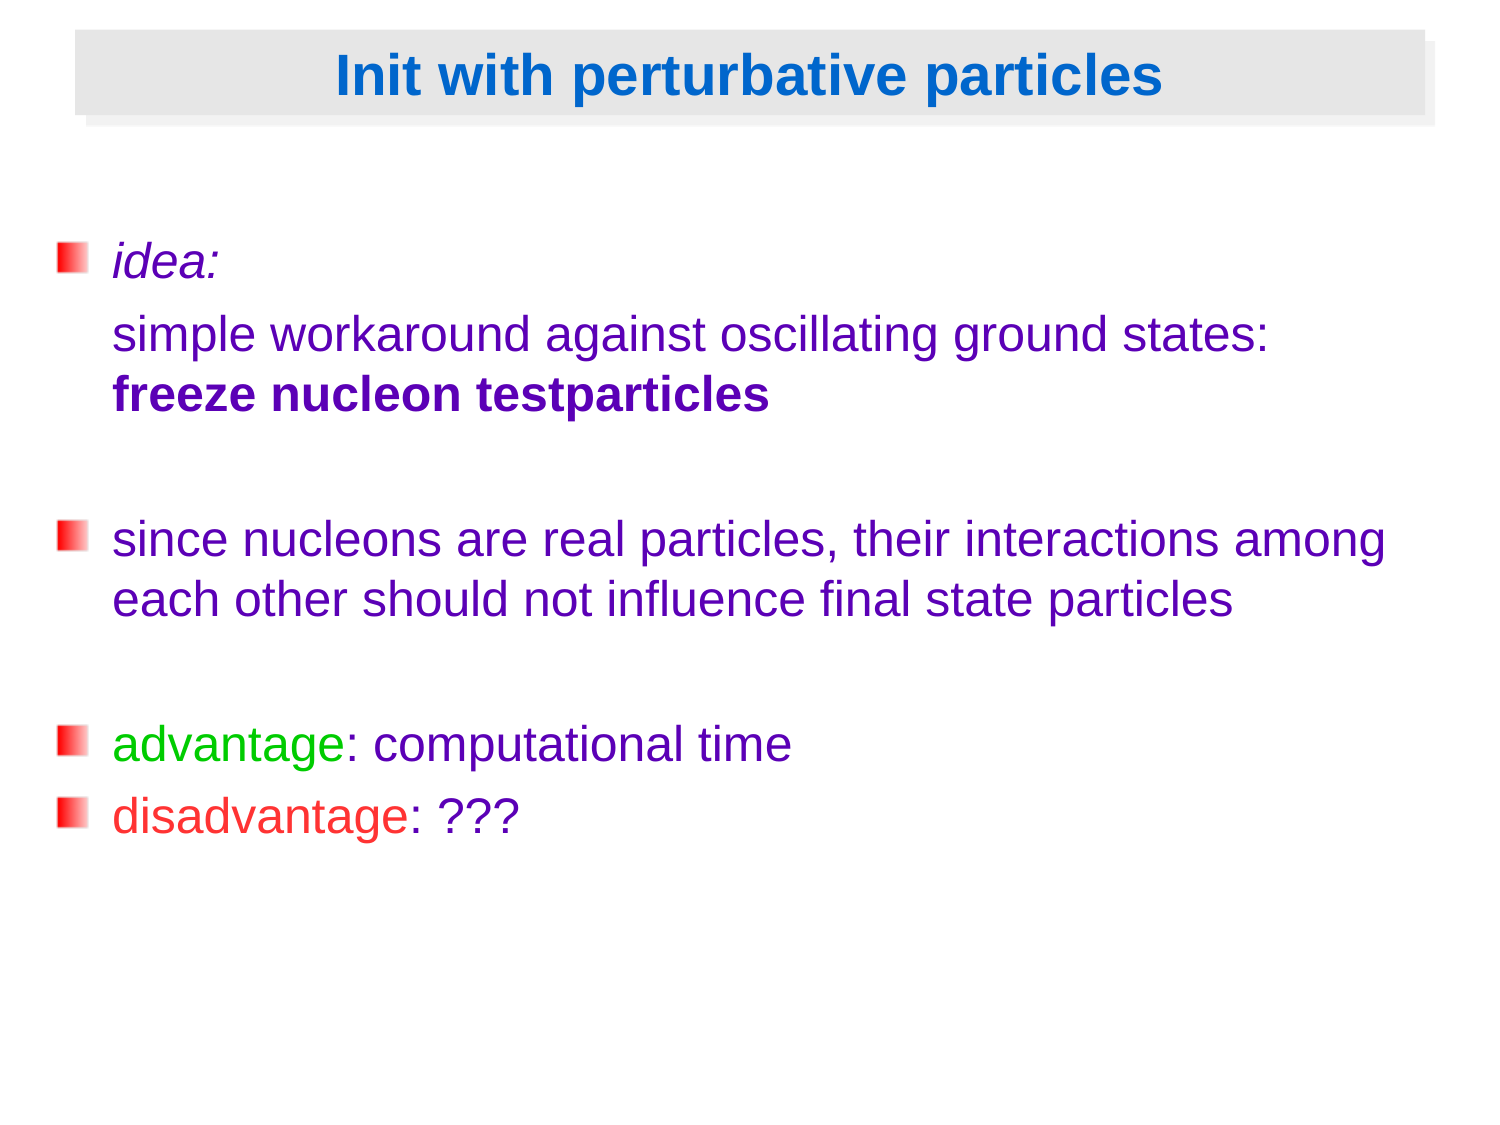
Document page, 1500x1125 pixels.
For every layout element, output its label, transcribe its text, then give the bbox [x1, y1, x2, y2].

title Init with perturbative particles [75, 29, 1426, 116]
list idea: simple workaround against oscillating ground states: freeze nucleon testparticles since nucleons are real particles, their interactions among each other should not influence final state particles advantage: computational time disadvantage: ??? [41, 148, 1459, 1093]
